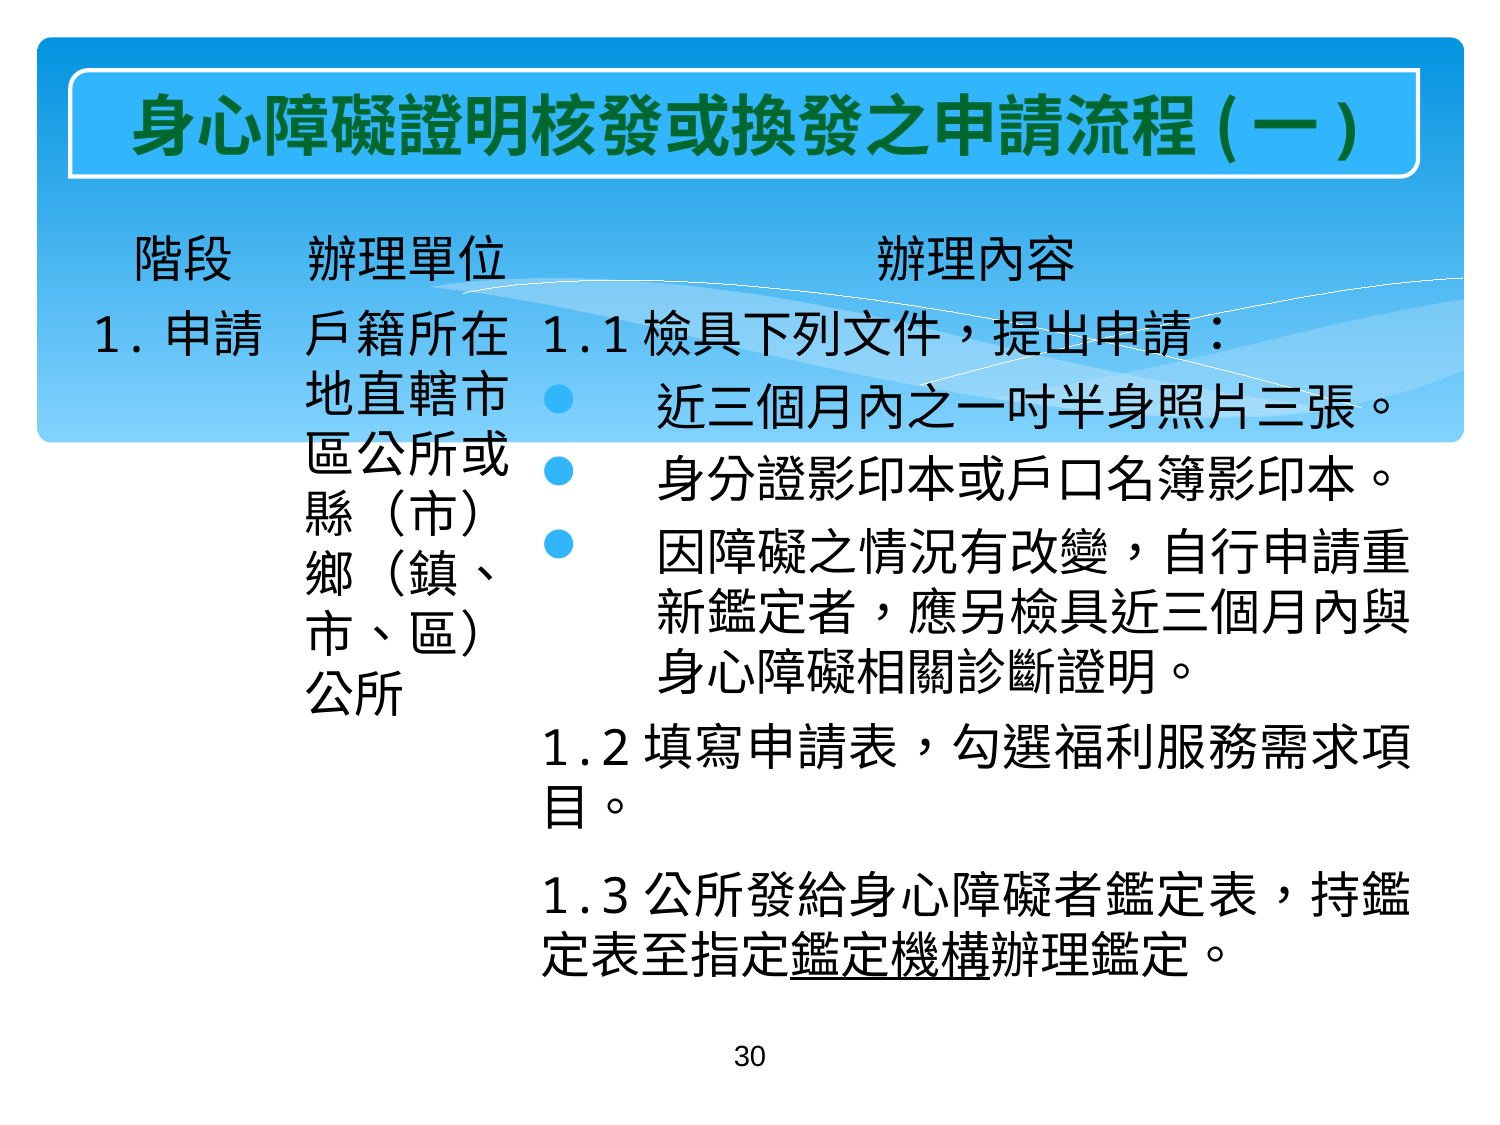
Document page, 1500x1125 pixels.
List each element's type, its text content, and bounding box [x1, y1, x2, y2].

table_cell 1.1檢具下列文件，提出申請： 近三個月內之一吋半身照片三張。 身分證影印本或戶口名簿影印本。 因障礙之情況有改變，自行申請重新鑑定者，應另檢具近三個月內與身心障礙相關診斷證明。 [526, 295, 1427, 708]
table_header 辦理單位 [289, 220, 526, 295]
table_header 辦理內容 [526, 220, 1427, 295]
text_box <編號> [654, 1025, 846, 1086]
picture [69, 77, 73, 88]
table_cell 1.申請 [77, 295, 289, 1004]
table_cell 1.3公所發給身心障礙者鑑定表，持鑑定表至指定鑑定機構辦理鑑定。 [526, 856, 1427, 1004]
text_box 身心障礙證明核發或換發之申請流程(一) [70, 70, 1419, 177]
table_cell 1.2填寫申請表，勾選福利服務需求項目。 [526, 708, 1427, 856]
picture [81, 69, 1420, 75]
table_cell 戶籍所在地直轄市區公所或縣（市）鄉（鎮、市、區）公所 [289, 295, 526, 1004]
table_header 階段 [77, 220, 289, 295]
